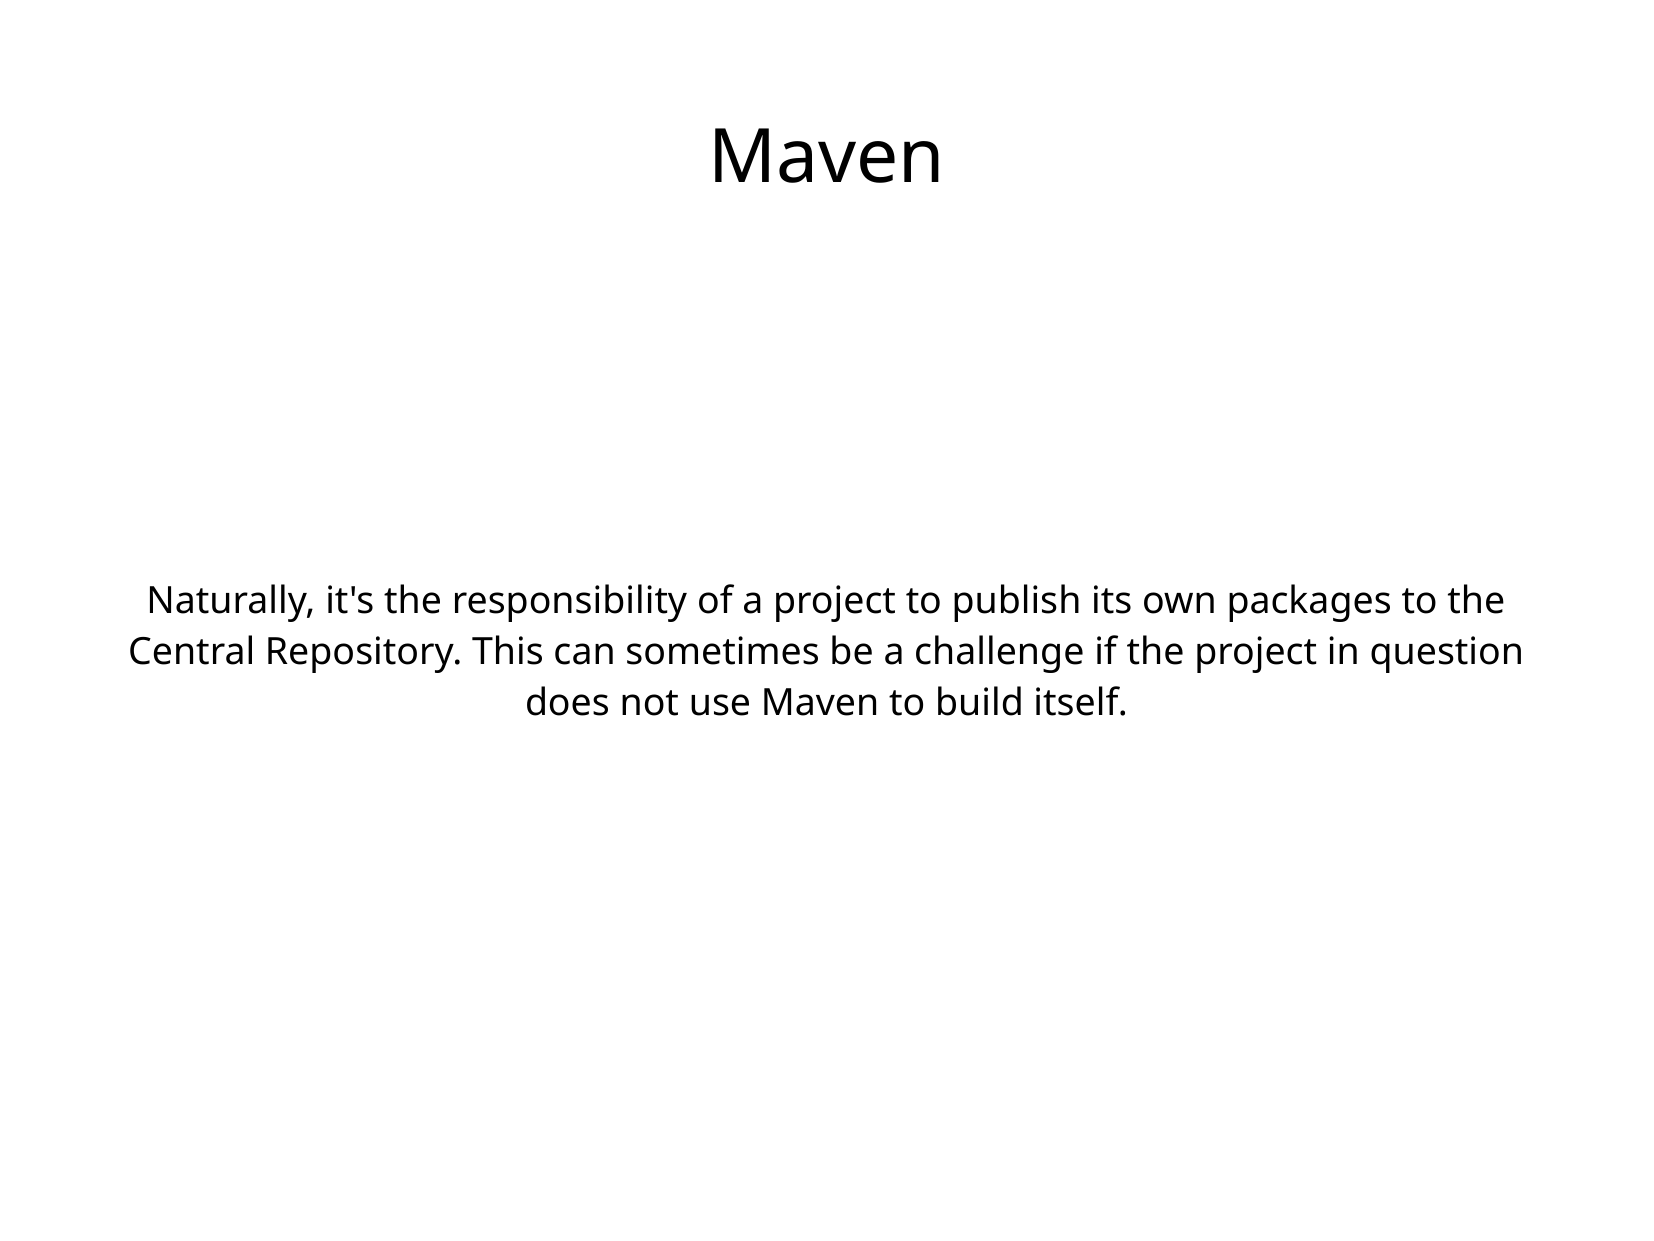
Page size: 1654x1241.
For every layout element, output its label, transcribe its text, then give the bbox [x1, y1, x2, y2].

title Maven [82, 49, 1571, 257]
subtitle Naturally, it's the responsibility of a project to publish its own packages to the Central Repository. This can sometimes be a challenge if the project in question does not use Maven to build itself. [82, 290, 1571, 1010]
